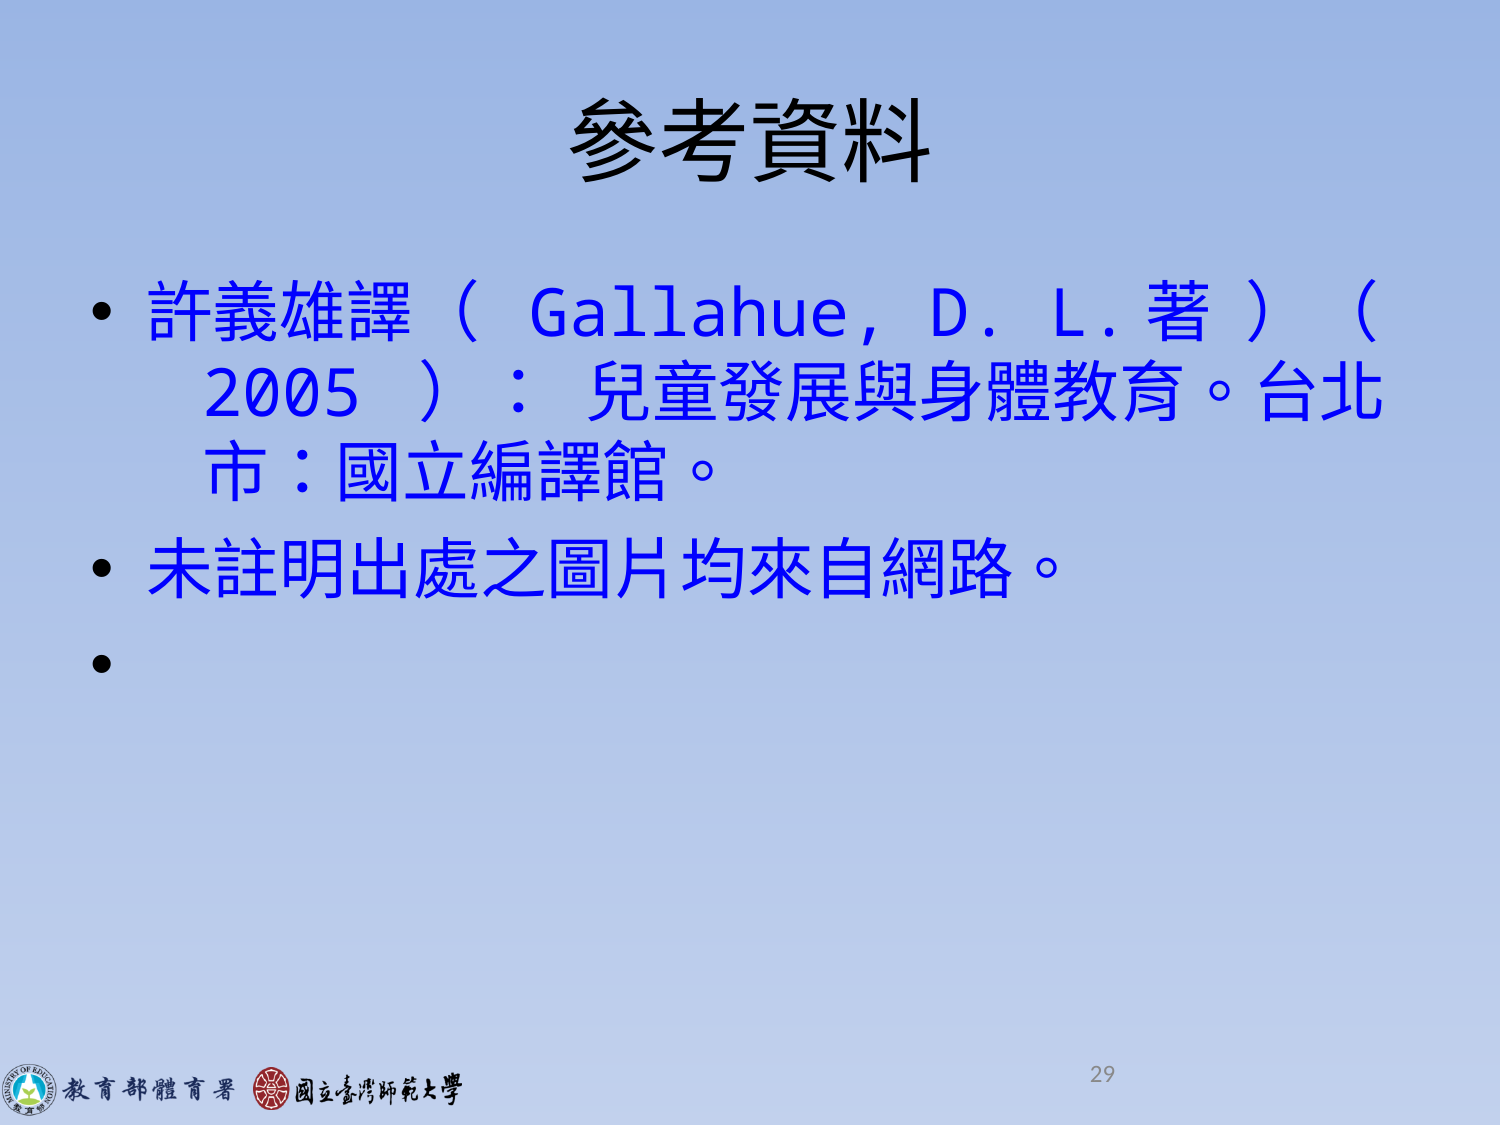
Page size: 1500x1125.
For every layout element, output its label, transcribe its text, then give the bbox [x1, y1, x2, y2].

list 許義雄譯（ Gallahue, D. L.著 ）（ 2005 ）： 兒童發展與身體教育。台北市：國立編譯館。 未註明出處之圖片均來自網路。 [75, 262, 1426, 1005]
text_box [1074, 1042, 1426, 1103]
title 參考資料 [75, 45, 1426, 233]
